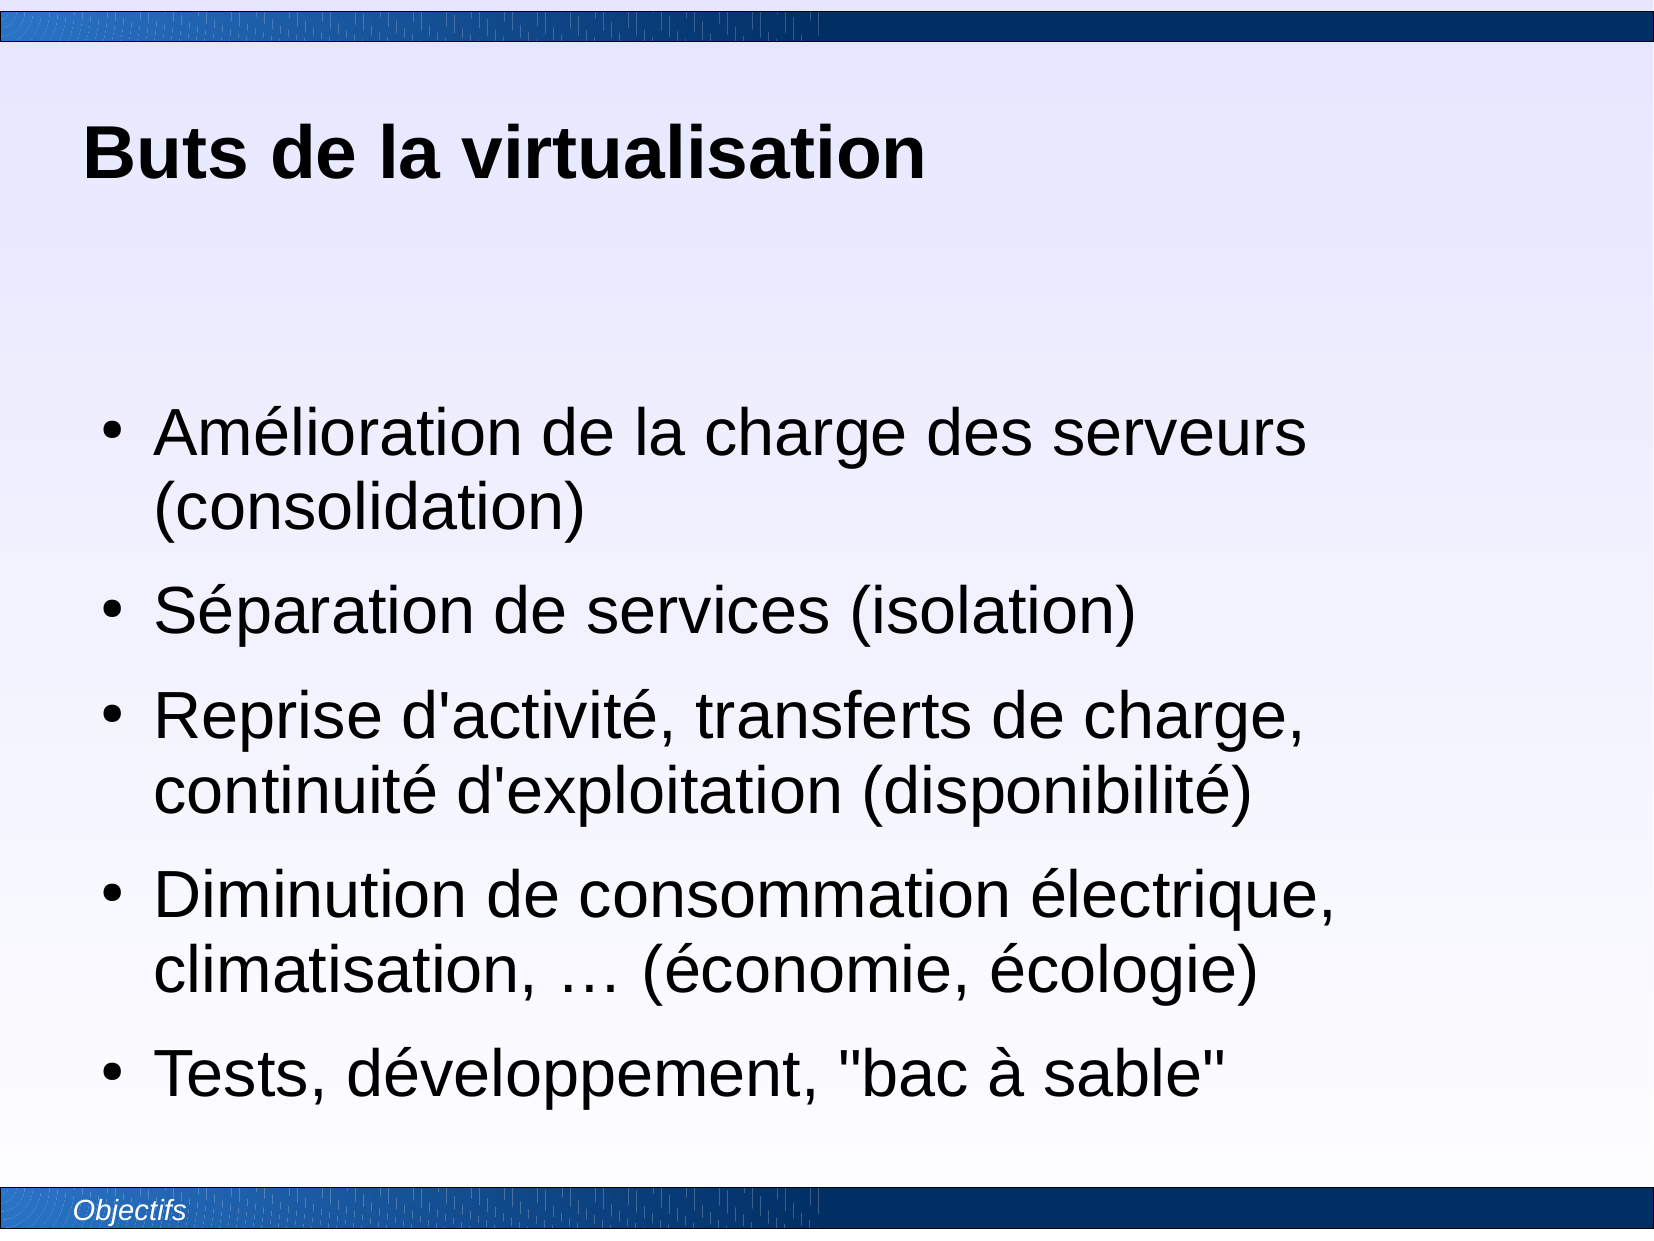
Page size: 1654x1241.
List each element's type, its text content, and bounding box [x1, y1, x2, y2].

list Amélioration de la charge des serveurs (consolidation) Séparation de services (isolation) Reprise d'activité, transferts de charge, continuité d'exploitation (disponibilité) Diminution de consommation électrique, climatisation, … (économie, écologie) Tests, développement, "bac à sable" [82, 290, 1571, 1111]
title Buts de la virtualisation [82, 49, 1571, 257]
text_box Objectifs [57, 1186, 406, 1235]
